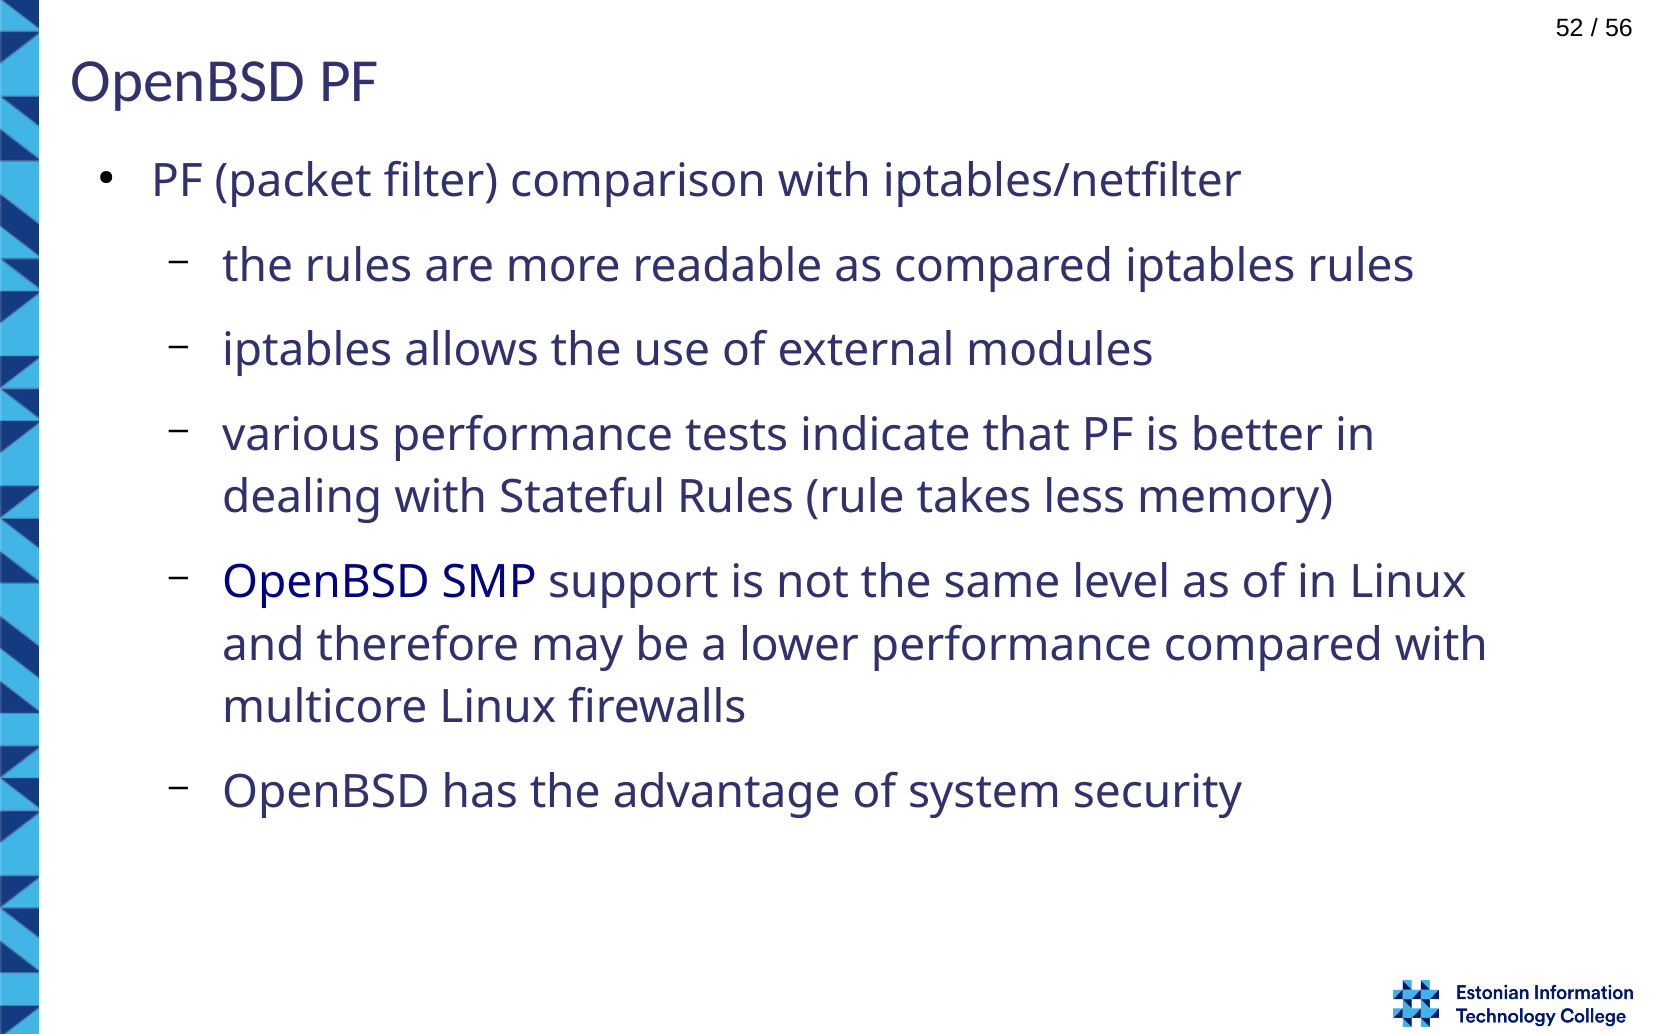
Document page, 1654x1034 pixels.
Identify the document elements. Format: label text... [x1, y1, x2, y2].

title OpenBSD PF [70, 41, 1630, 130]
list PF (packet filter) comparison with iptables/netfilter the rules are more readable as compared iptables rules iptables allows the use of external modules various performance tests indicate that PF is better in dealing with Stateful Rules (rule takes less memory) OpenBSD SMP support is not the same level as of in Linux and therefore may be a lower performance compared with multicore Linux firewalls OpenBSD has the advantage of system security [80, 147, 1536, 891]
picture [1393, 980, 1633, 1027]
